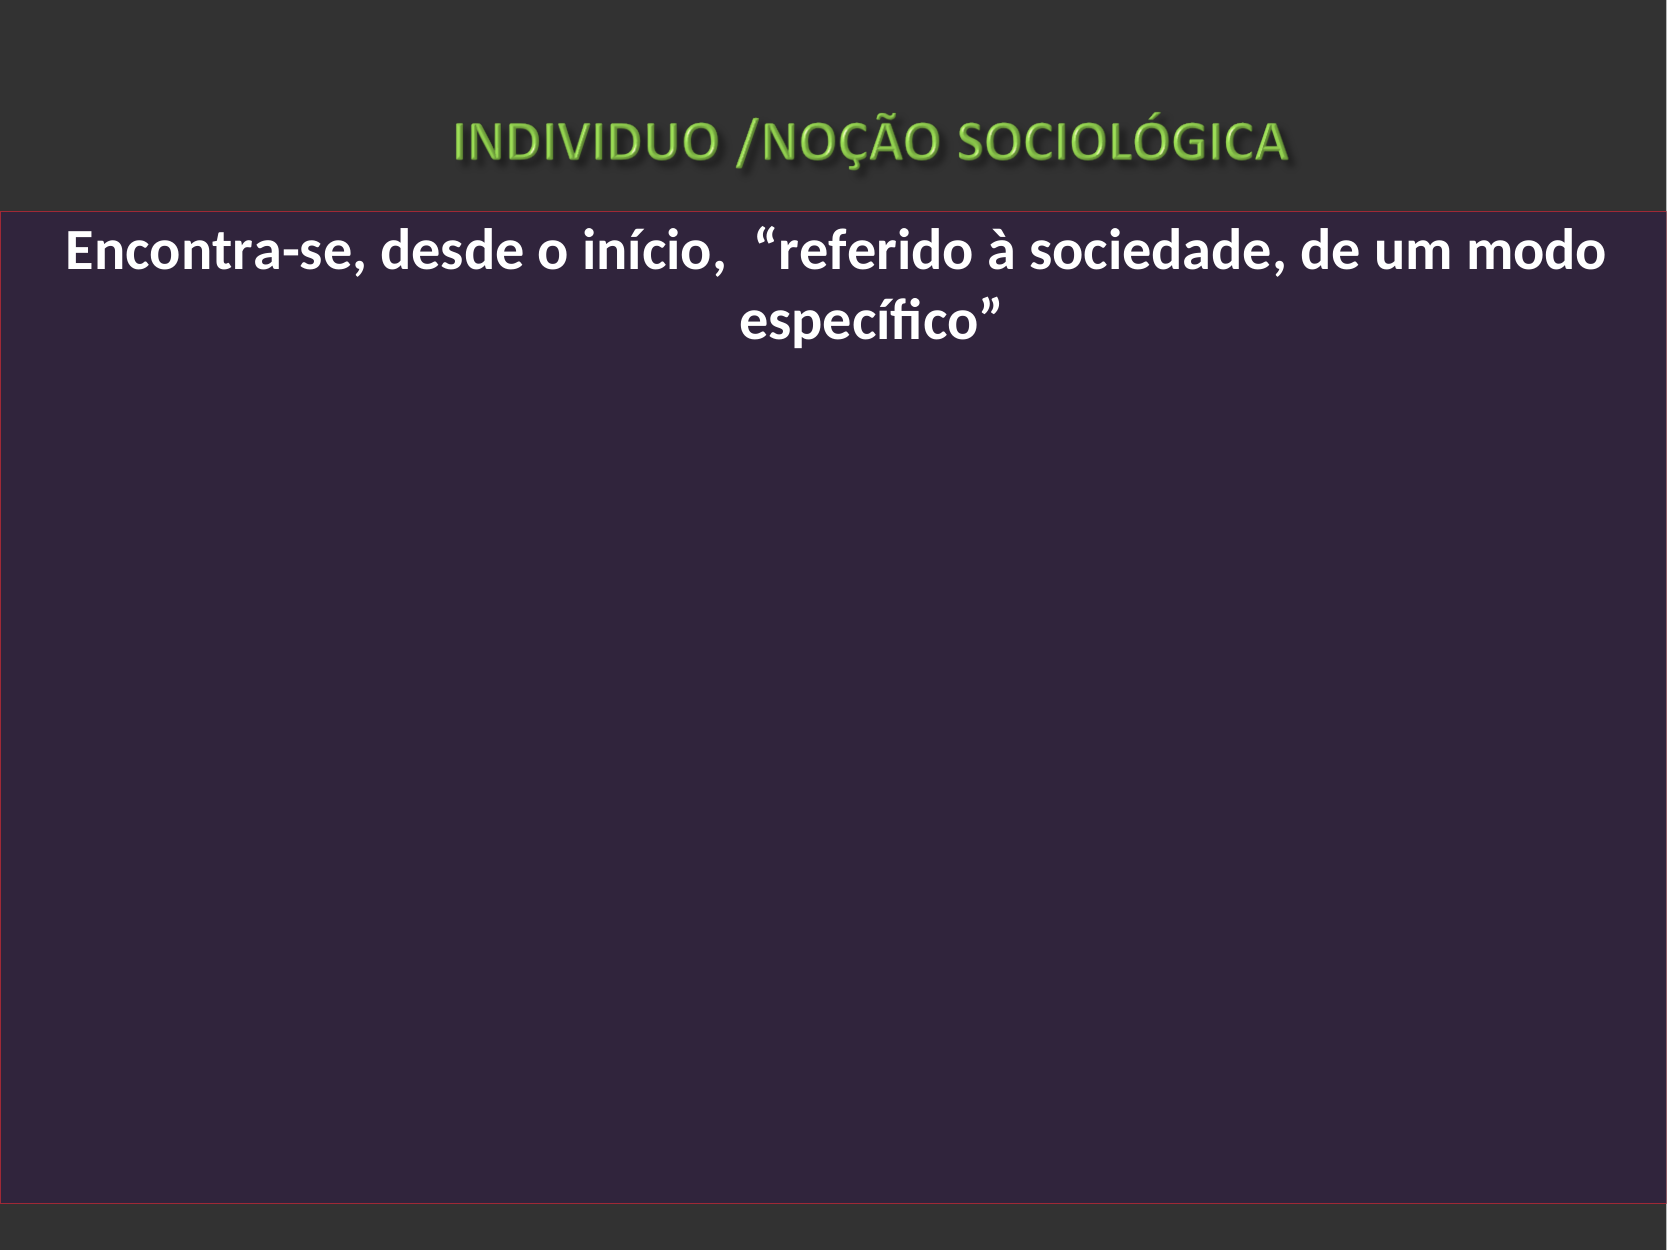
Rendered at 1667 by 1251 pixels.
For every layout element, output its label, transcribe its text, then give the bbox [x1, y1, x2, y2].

list Encontra-se, desde o início, “referido à sociedade, de um modo específico” [0, 211, 1667, 1204]
text_box [0, 0, 1667, 211]
